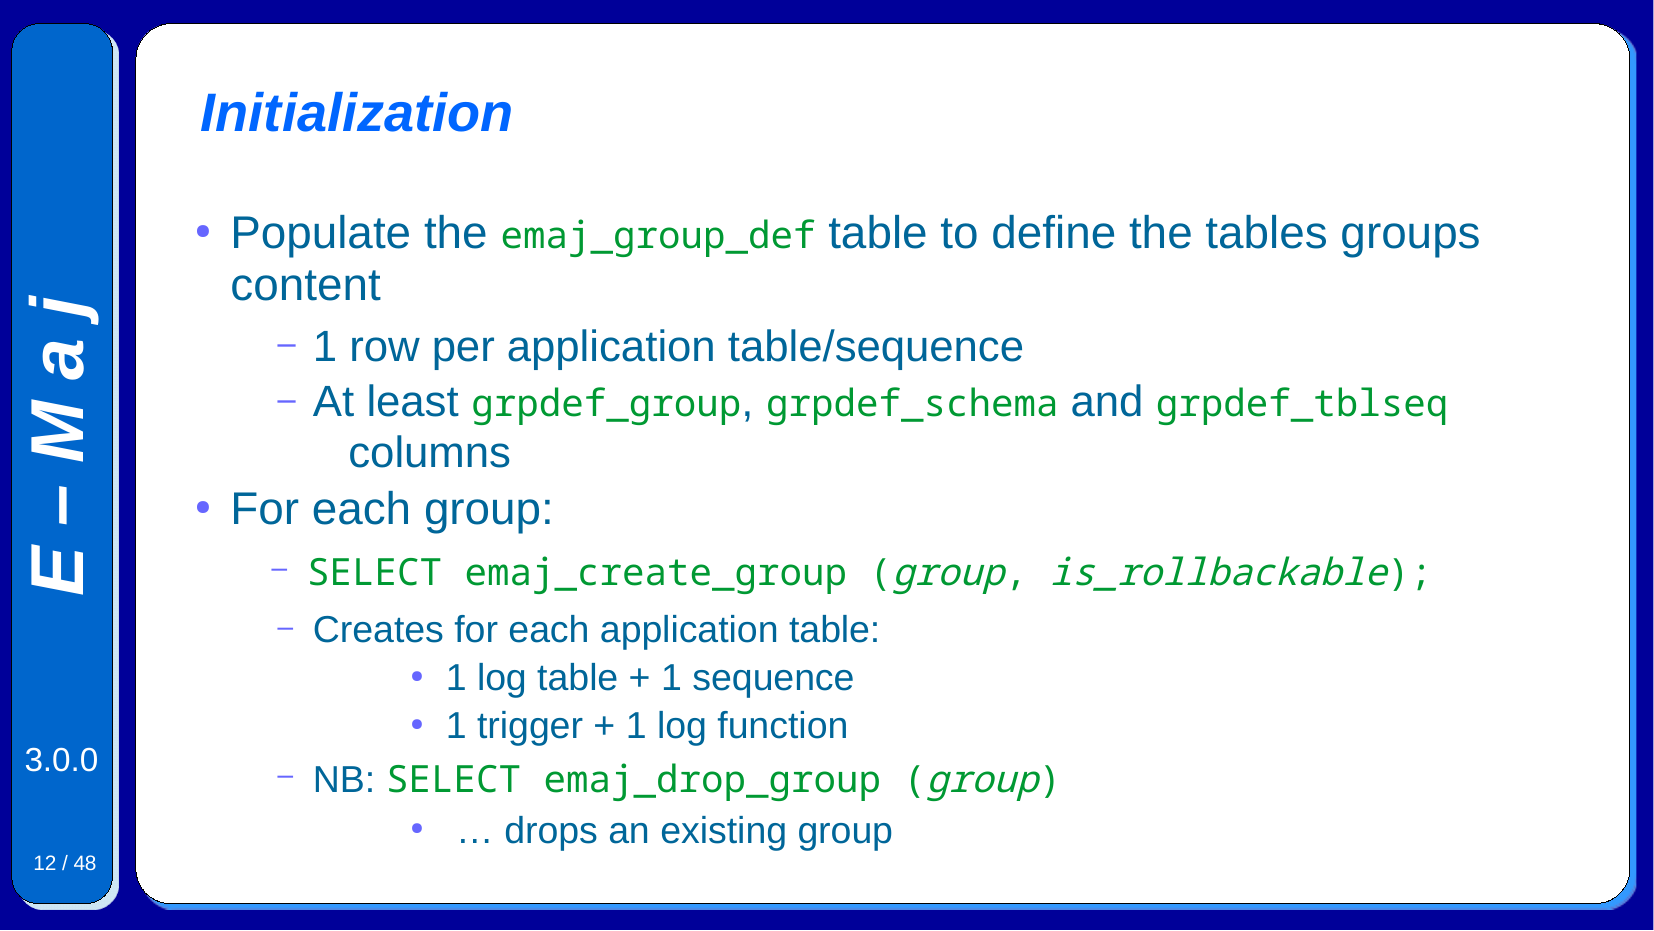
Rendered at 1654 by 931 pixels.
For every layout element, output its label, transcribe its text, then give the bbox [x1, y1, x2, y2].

list Populate the emaj_group_def table to define the tables groups content 1 row per application table/sequence At least grpdef_group, grpdef_schema and grpdef_tblseq columns For each group: SELECT emaj_create_group (group, is_rollbackable); Creates for each application table: 1 log table + 1 sequence 1 trigger + 1 log function NB: SELECT emaj_drop_group (group) … drops an existing group [177, 206, 1587, 846]
title Initialization [200, 34, 1575, 191]
